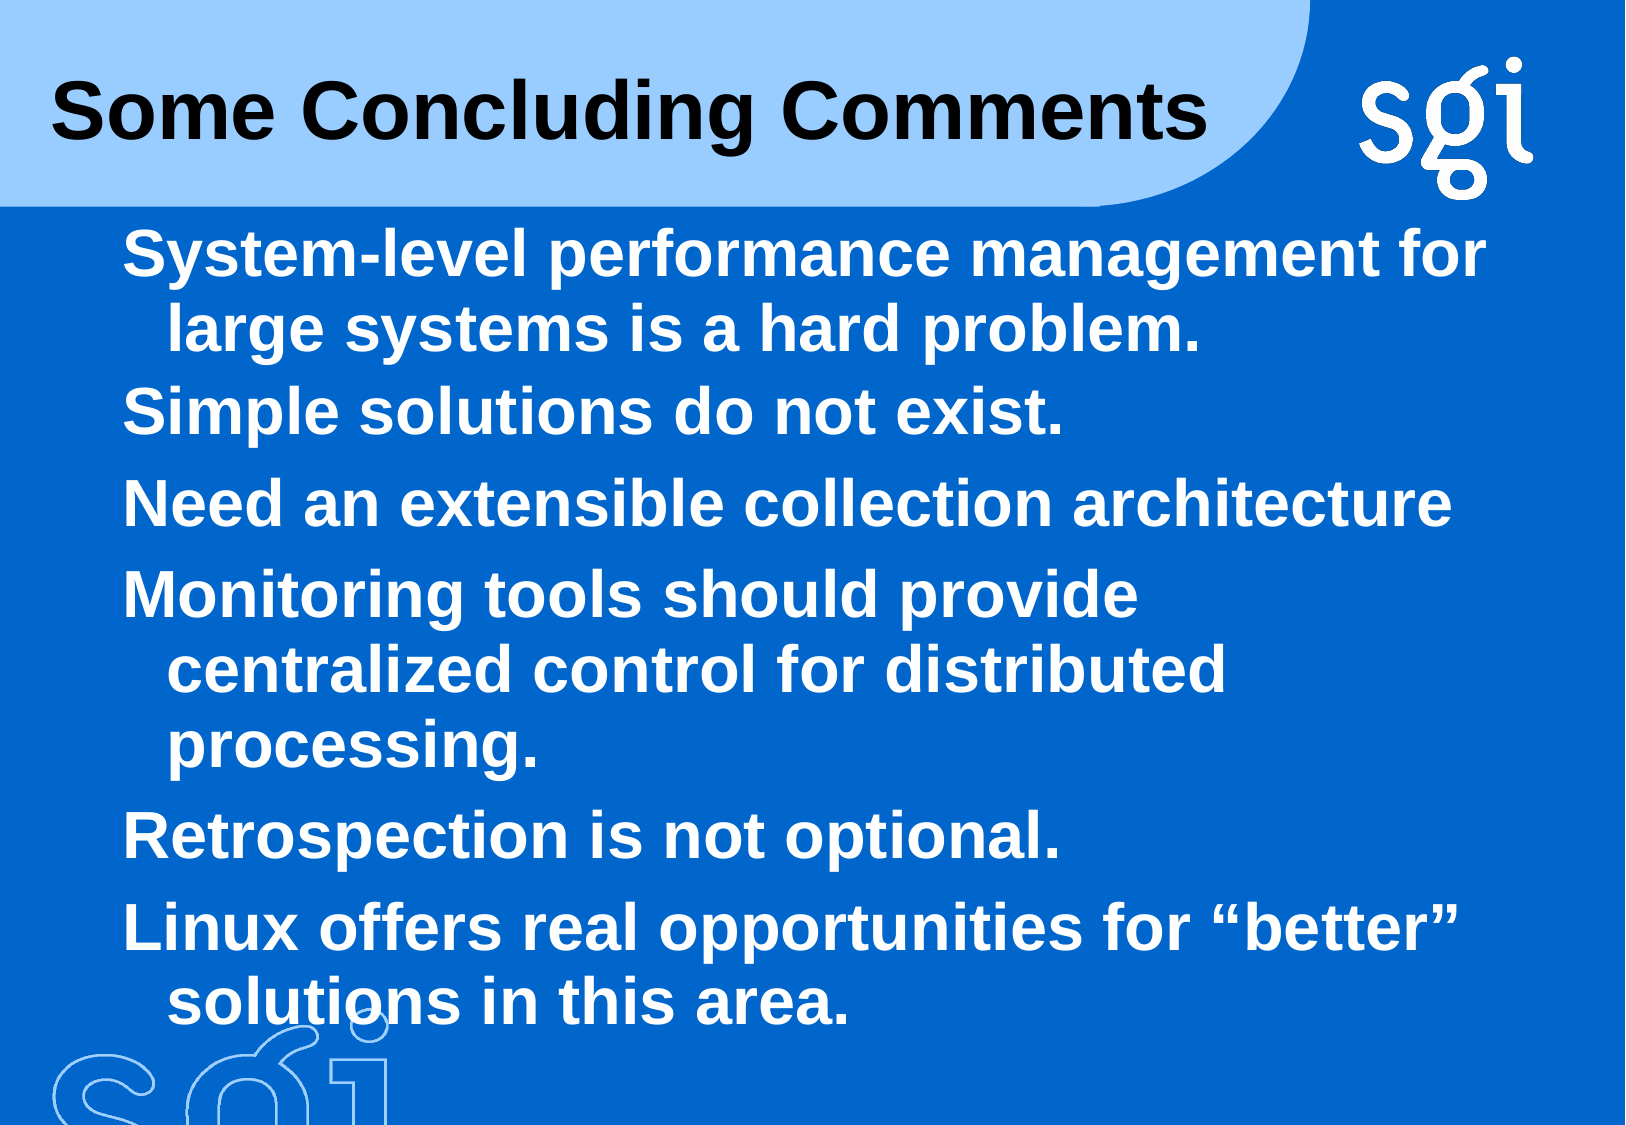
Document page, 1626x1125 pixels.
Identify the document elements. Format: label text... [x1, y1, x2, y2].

list System-level performance management for large systems is a hard problem. Simple solutions do not exist. Need an extensible collection architecture Monitoring tools should provide centralized control for distributed processing. Retrospection is not optional. Linux offers real opportunities for “better” solutions in this area. [90, 209, 1521, 1098]
title Some Concluding Comments [36, 33, 1318, 199]
